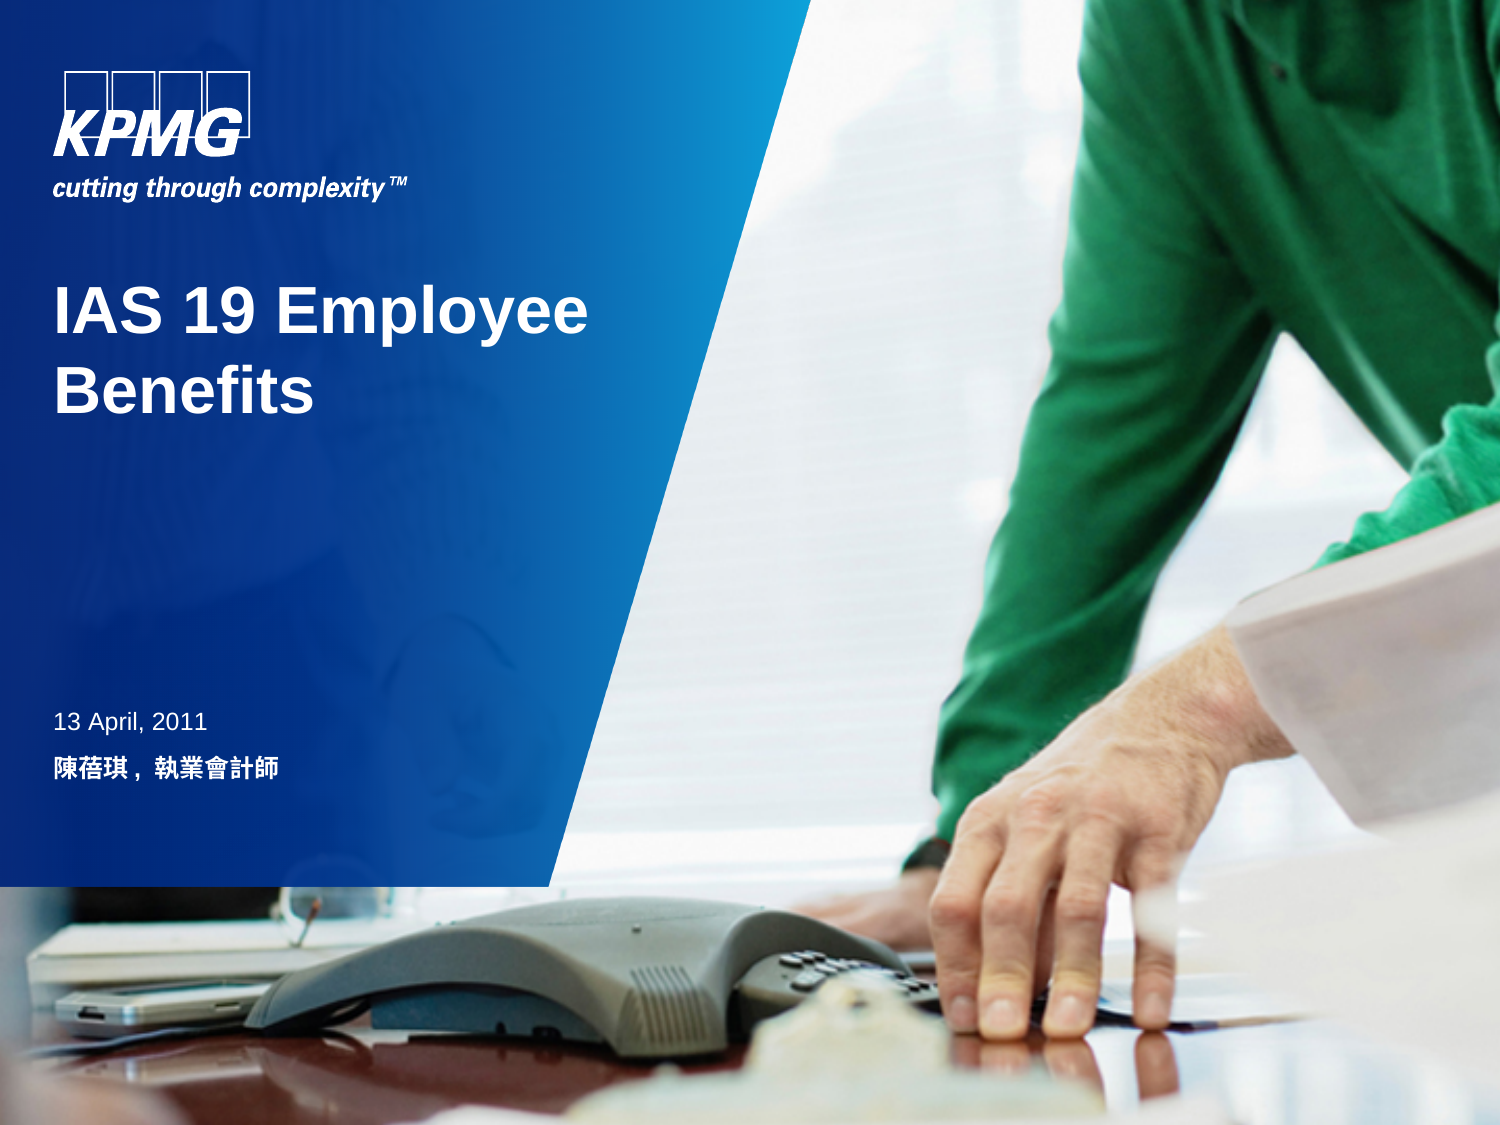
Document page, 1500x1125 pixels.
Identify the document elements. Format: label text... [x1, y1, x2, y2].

title IAS 19 Employee Benefits [53, 267, 593, 586]
subtitle 13 April, 2011 陳蓓琪, 執業會計師 [53, 620, 572, 798]
